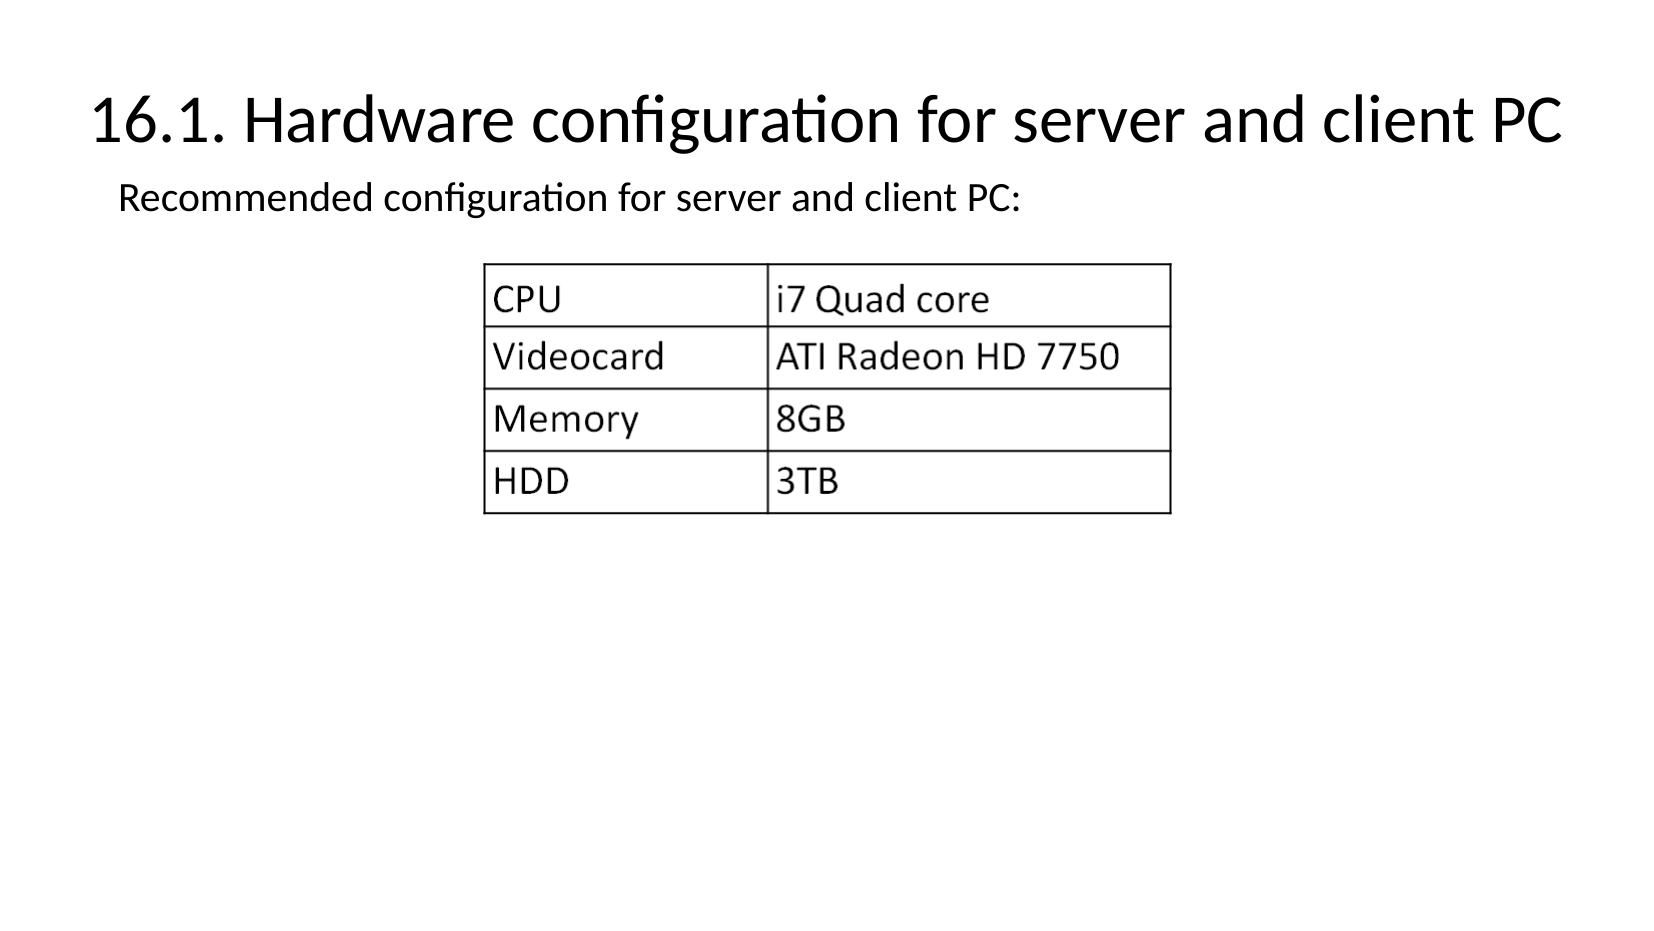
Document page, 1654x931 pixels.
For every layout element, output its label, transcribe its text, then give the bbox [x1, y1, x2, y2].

picture [472, 252, 1183, 525]
subtitle Recommended configuration for server and client PC: [118, 169, 1571, 515]
title 16.1. Hardware configuration for server and client PC [82, 73, 1571, 157]
